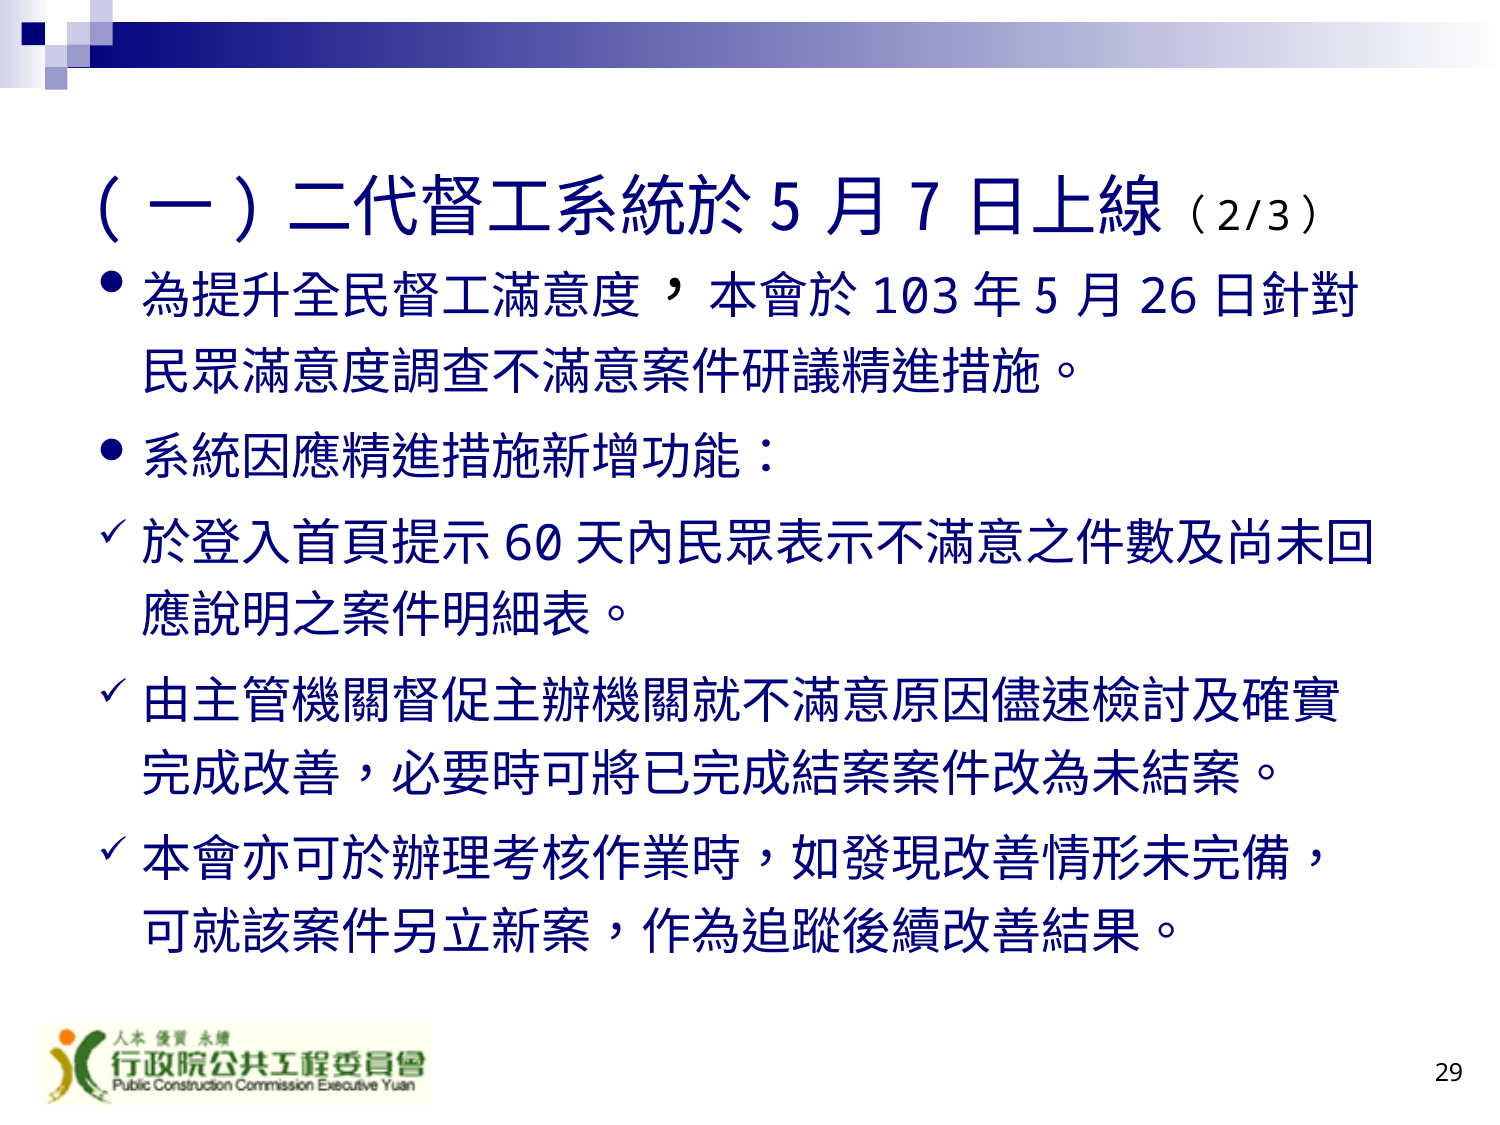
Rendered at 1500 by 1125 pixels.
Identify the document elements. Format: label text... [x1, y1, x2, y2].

title (一)二代督工系統於5月7日上線（2/3） [76, 148, 1447, 252]
picture [41, 1023, 432, 1106]
text_box <編號> [1128, 1023, 1479, 1099]
list 為提升全民督工滿意度，本會於103年5月26日針對民眾滿意度調查不滿意案件研議精進措施。 系統因應精進措施新增功能： 於登入首頁提示60天內民眾表示不滿意之件數及尚未回應說明之案件明細表。 由主管機關督促主辦機關就不滿意原因儘速檢討及確實完成改善，必要時可將已完成結案案件改為未結案。 本會亦可於辦理考核作業時，如發現改善情形未完備，可就該案件另立新案，作為追蹤後續改善結果。 [53, 246, 1400, 1047]
